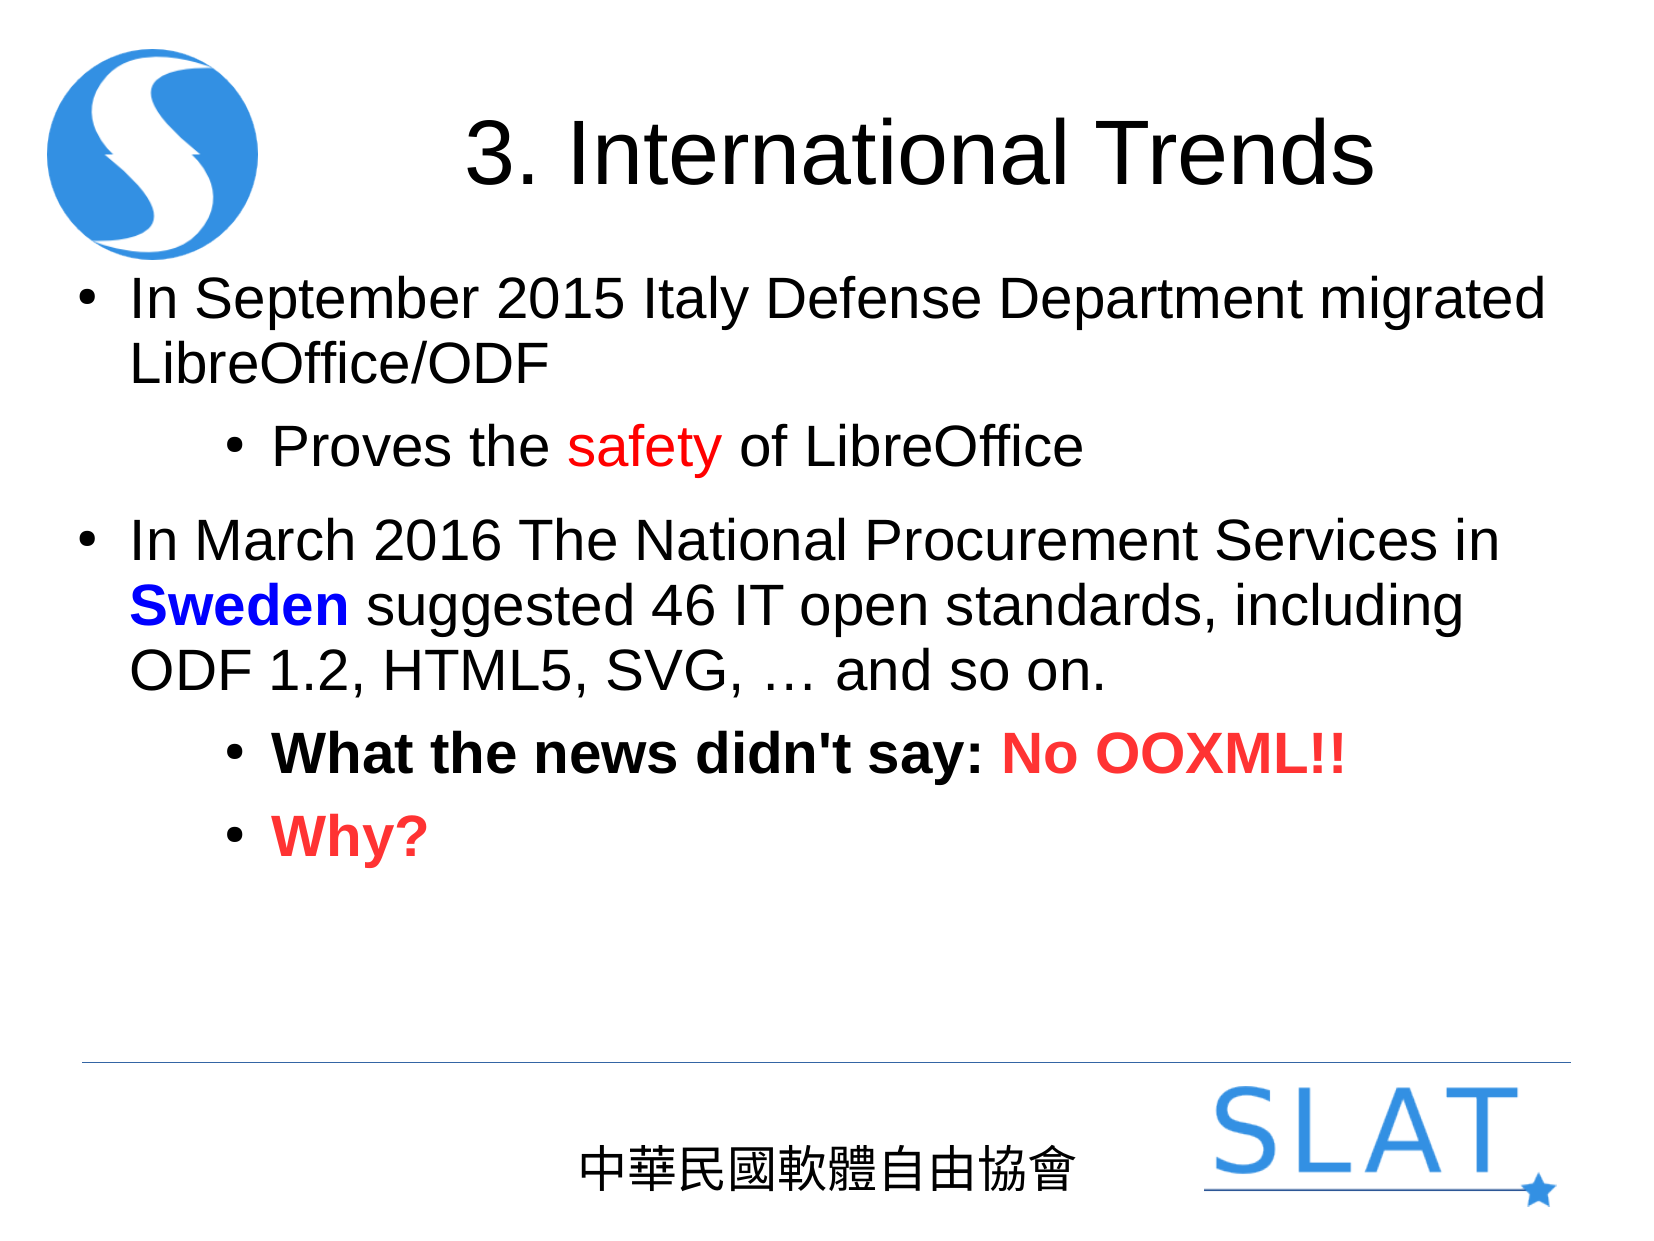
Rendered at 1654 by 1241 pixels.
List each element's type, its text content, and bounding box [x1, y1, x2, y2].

picture [1204, 1086, 1557, 1207]
list In September 2015 Italy Defense Department migrated LibreOffice/ODF Proves the safety of LibreOffice In March 2016 The National Procurement Services in Sweden suggested 46 IT open standards, including ODF 1.2, HTML5, SVG, … and so on. What the news didn't say: No OOXML!! Why? [59, 265, 1595, 1076]
title 3. International Trends [271, 49, 1571, 257]
picture [47, 49, 258, 260]
